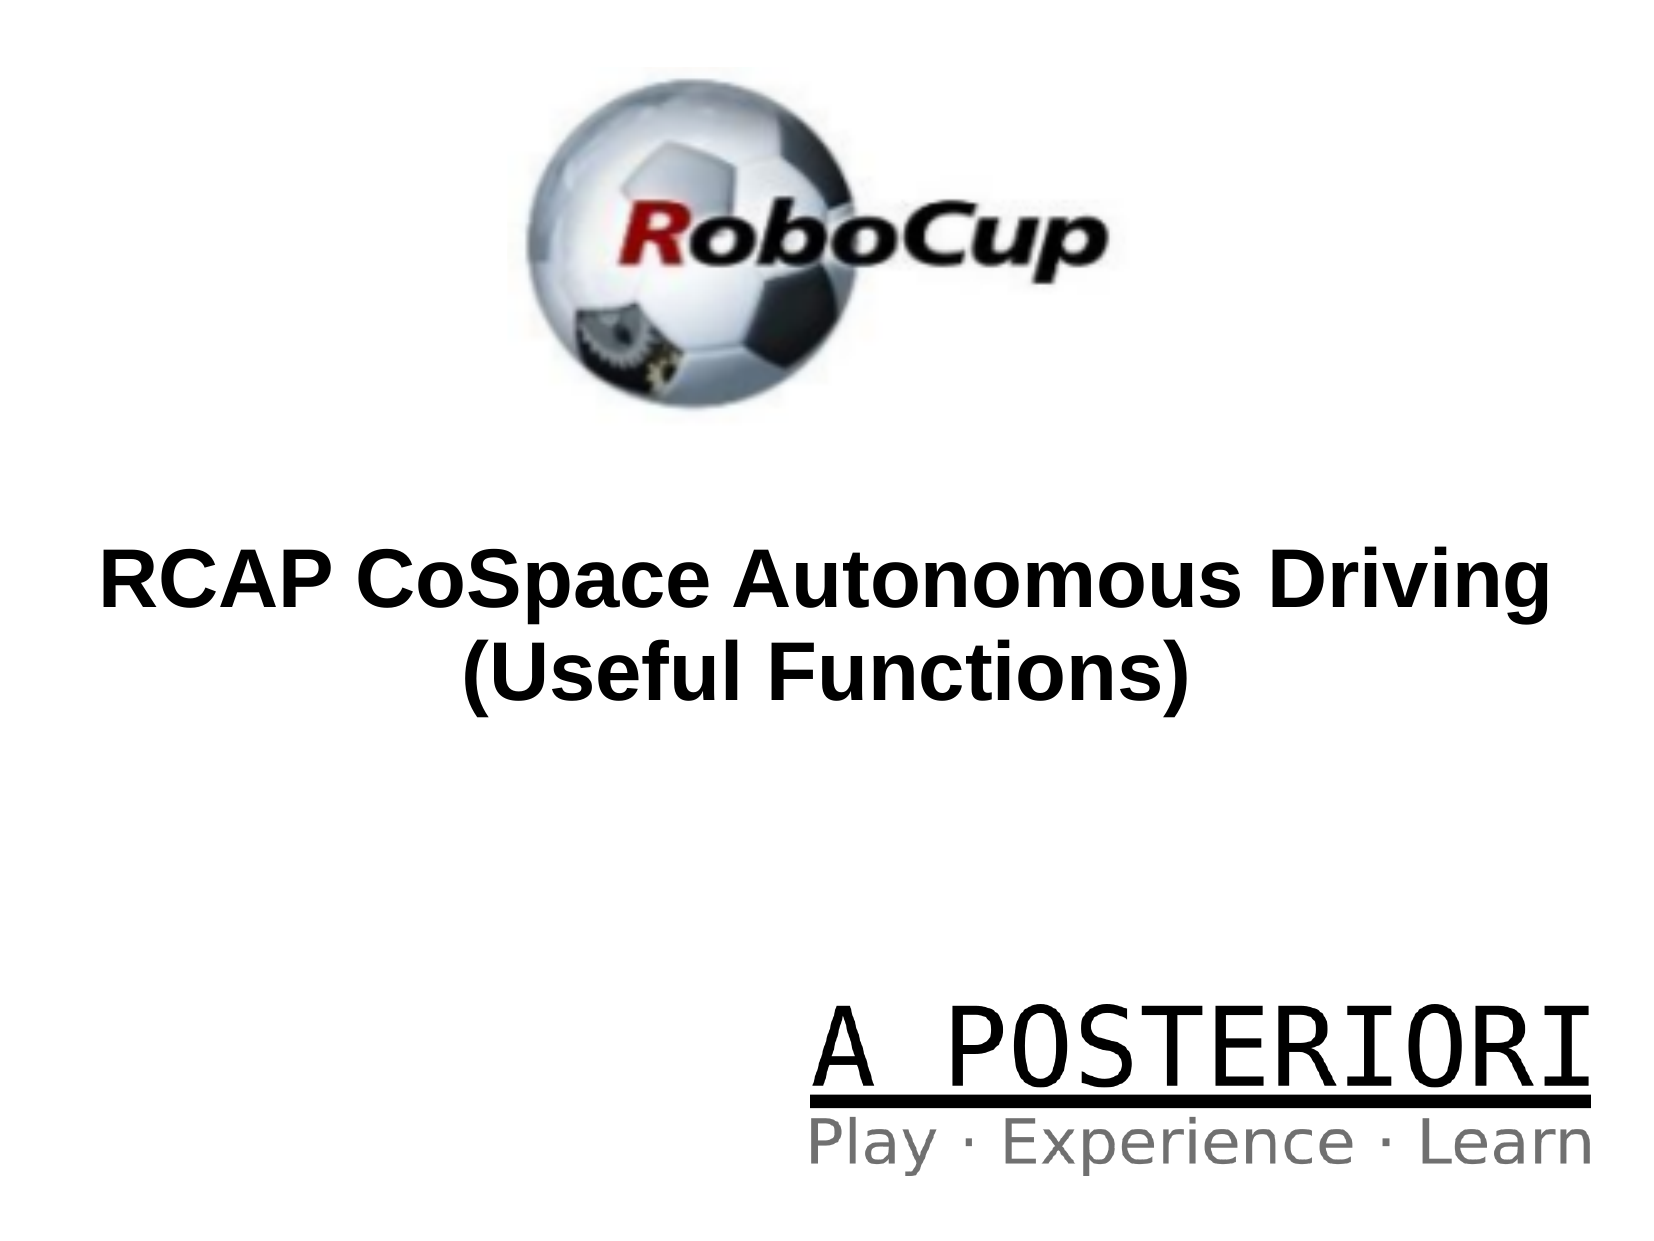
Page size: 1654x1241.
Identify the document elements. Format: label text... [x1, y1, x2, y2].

text_box RCAP CoSpace Autonomous Driving (Useful Functions) [0, 524, 1654, 894]
picture [810, 1004, 1591, 1176]
picture [507, 67, 1130, 429]
